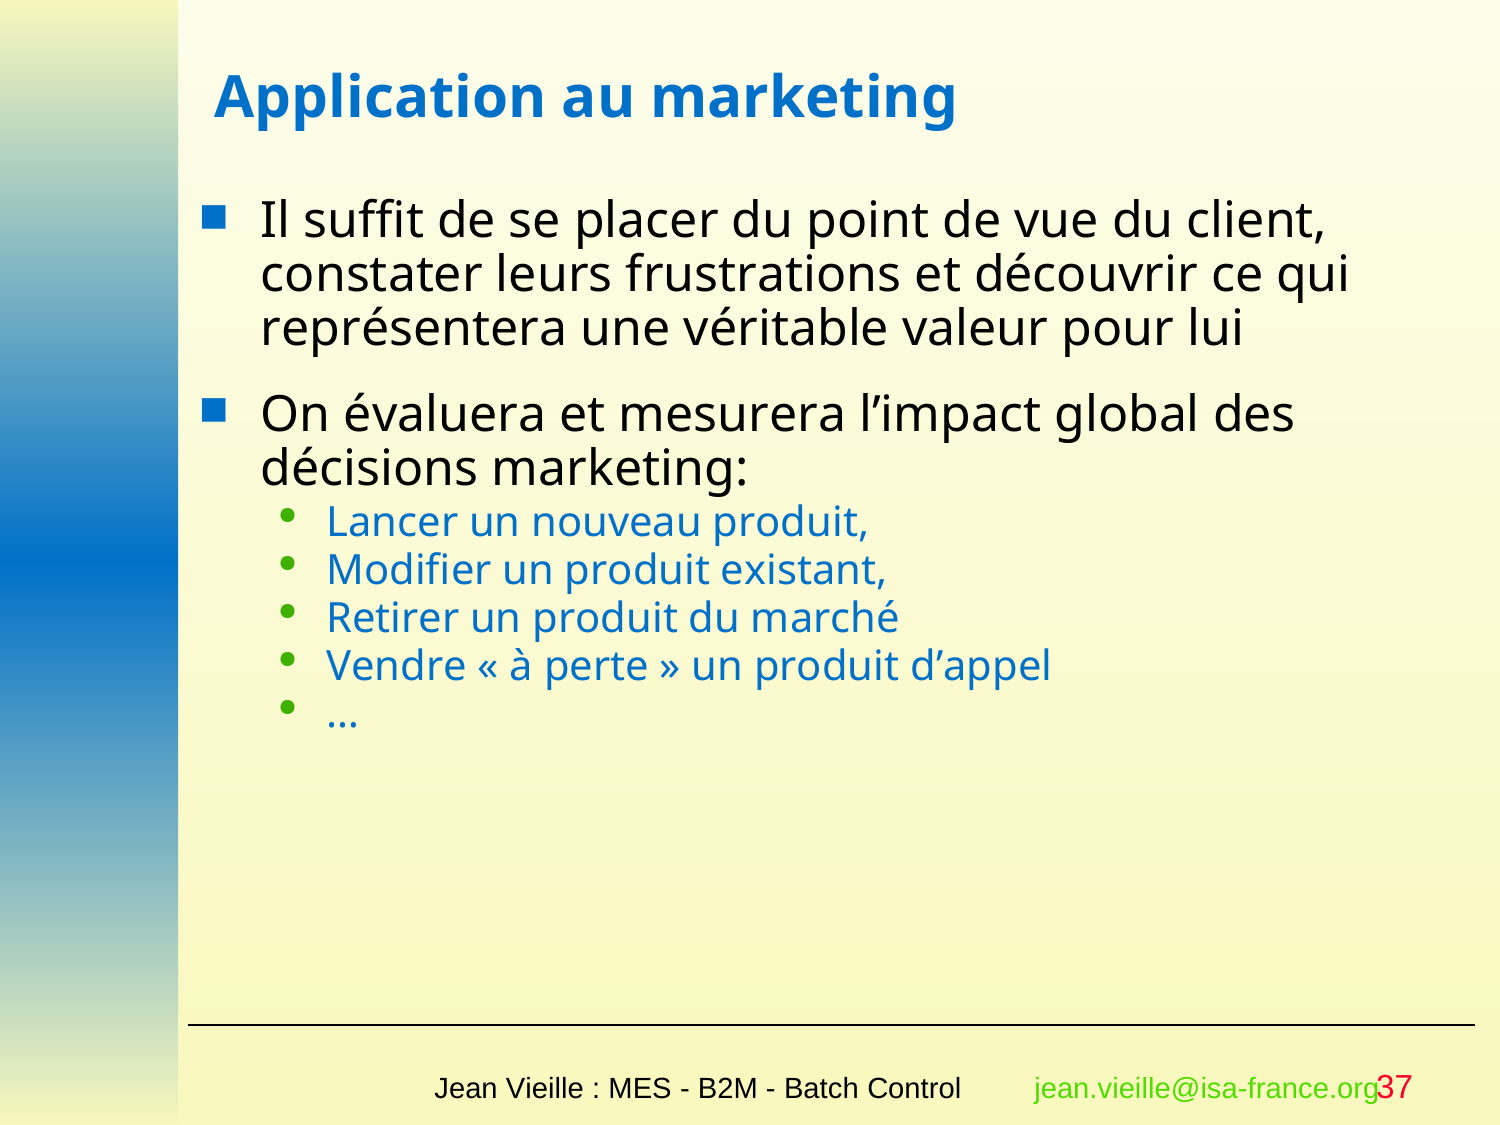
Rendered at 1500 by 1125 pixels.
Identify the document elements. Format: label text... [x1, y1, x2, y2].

title Application au marketing [199, 24, 1466, 163]
list Il suffit de se placer du point de vue du client, constater leurs frustrations et découvrir ce qui représentera une véritable valeur pour lui On évaluera et mesurera l’impact global des décisions marketing: Lancer un nouveau produit, Modifier un produit existant, Retirer un produit du marché Vendre « à perte » un produit d’appel … [189, 187, 1468, 1001]
